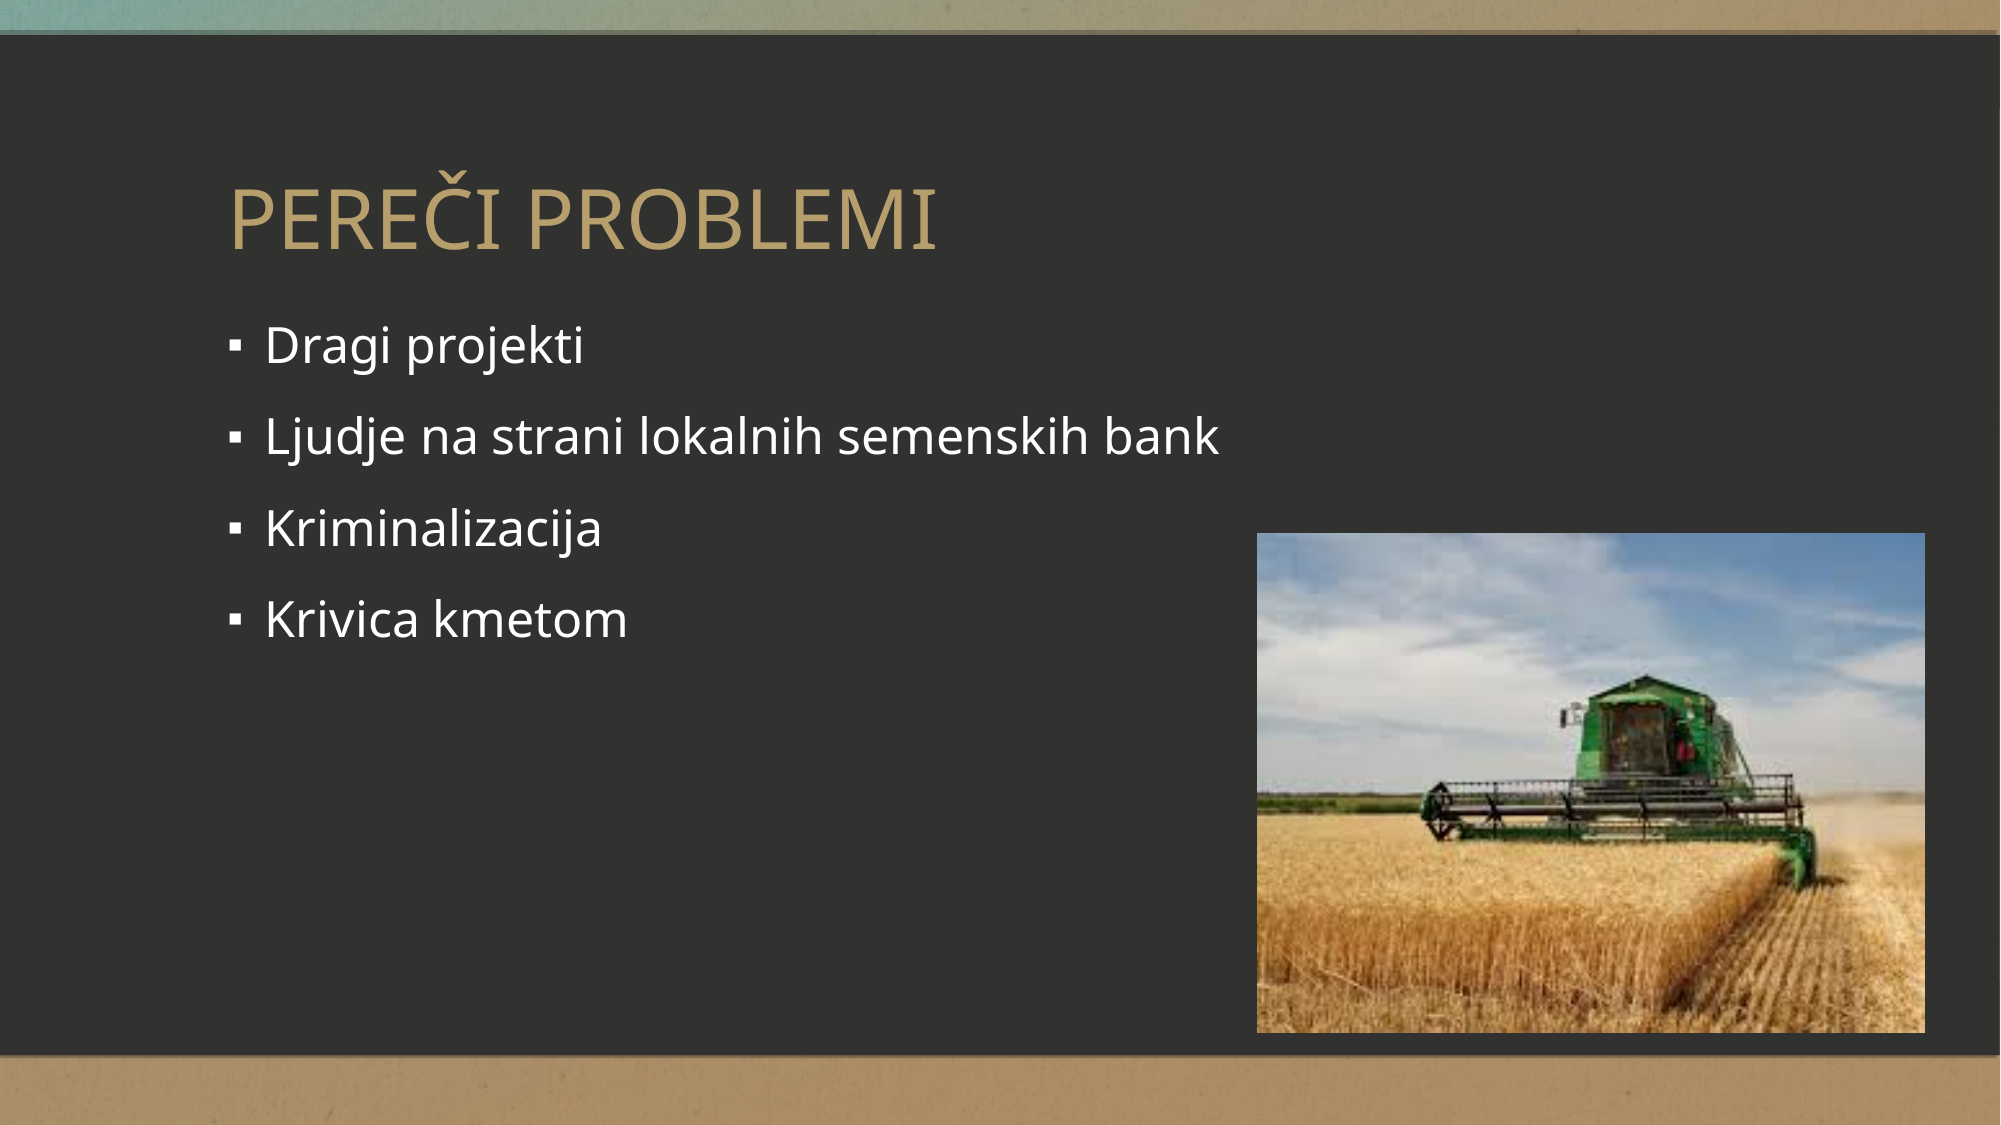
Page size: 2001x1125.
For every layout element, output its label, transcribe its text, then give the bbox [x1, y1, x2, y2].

list Dragi projekti Ljudje na strani lokalnih semenskih bank Kriminalizacija Krivica kmetom [212, 312, 1788, 1013]
title PEREČI PROBLEMI [212, 68, 1788, 275]
picture [1257, 533, 1925, 1033]
picture [0, 0, 2001, 1125]
